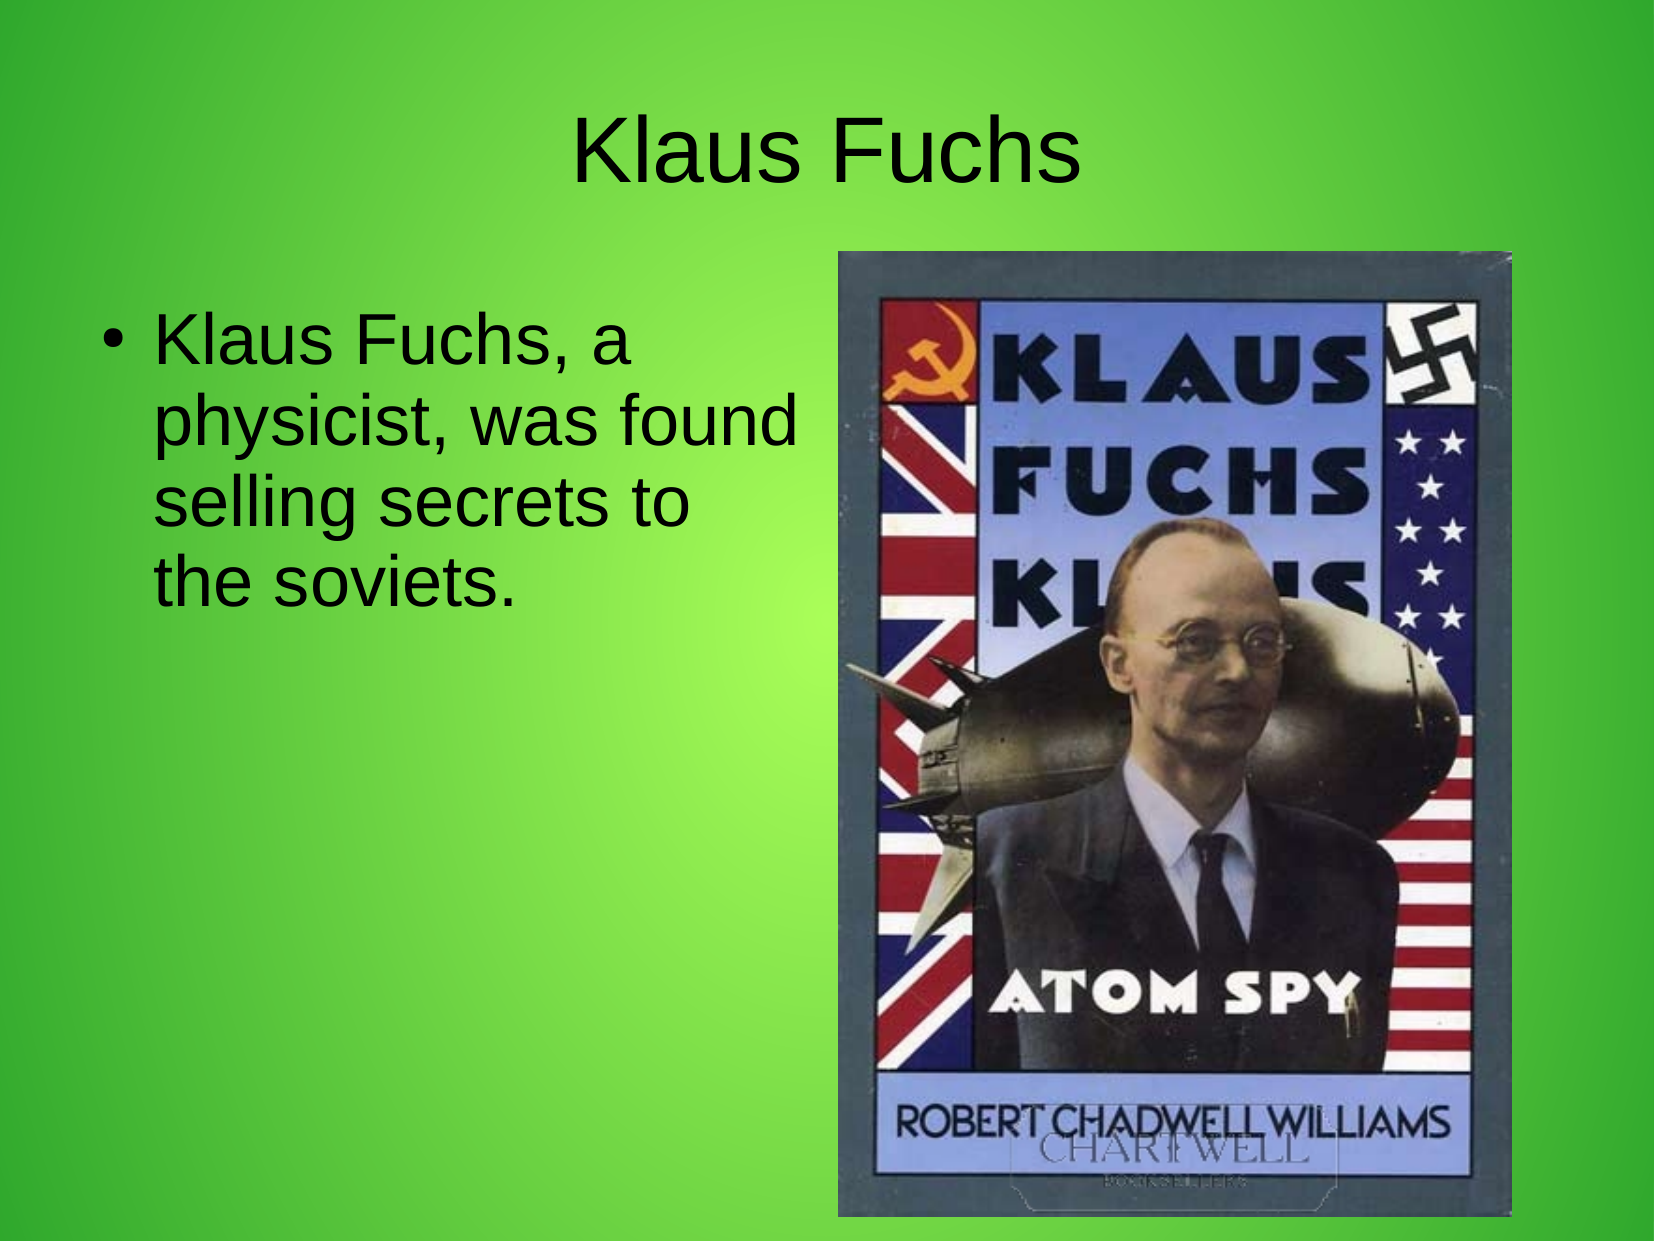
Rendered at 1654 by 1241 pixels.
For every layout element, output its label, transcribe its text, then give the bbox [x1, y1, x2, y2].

picture [838, 251, 1512, 1217]
title Klaus Fuchs [82, 47, 1571, 252]
list Klaus Fuchs, a physicist, was found selling secrets to the soviets. [82, 299, 809, 1019]
